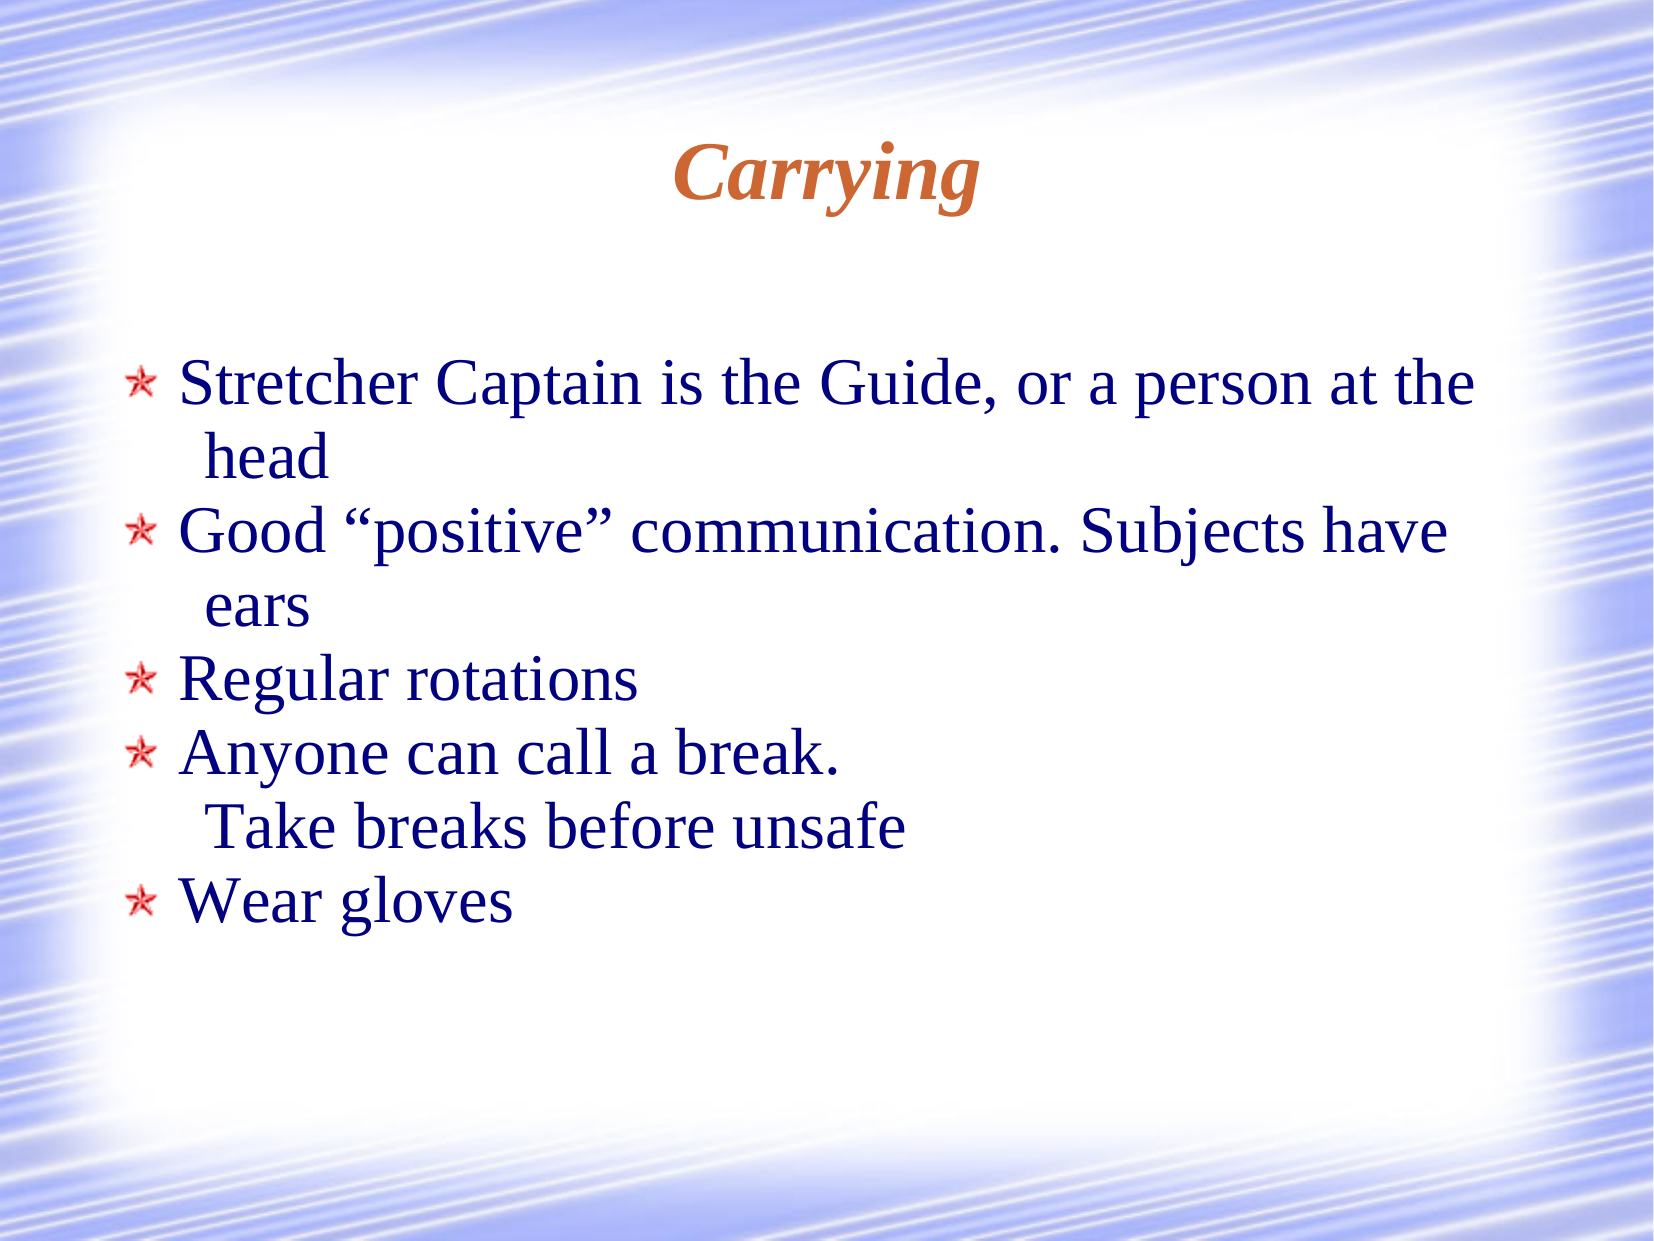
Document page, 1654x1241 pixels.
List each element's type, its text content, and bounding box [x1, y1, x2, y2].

title Carrying [121, 67, 1534, 275]
list Stretcher Captain is the Guide, or a person at the head Good “positive” communication. Subjects have ears Regular rotations Anyone can call a break. Take breaks before unsafe Wear gloves [121, 344, 1534, 1065]
picture [0, 0, 1654, 1241]
